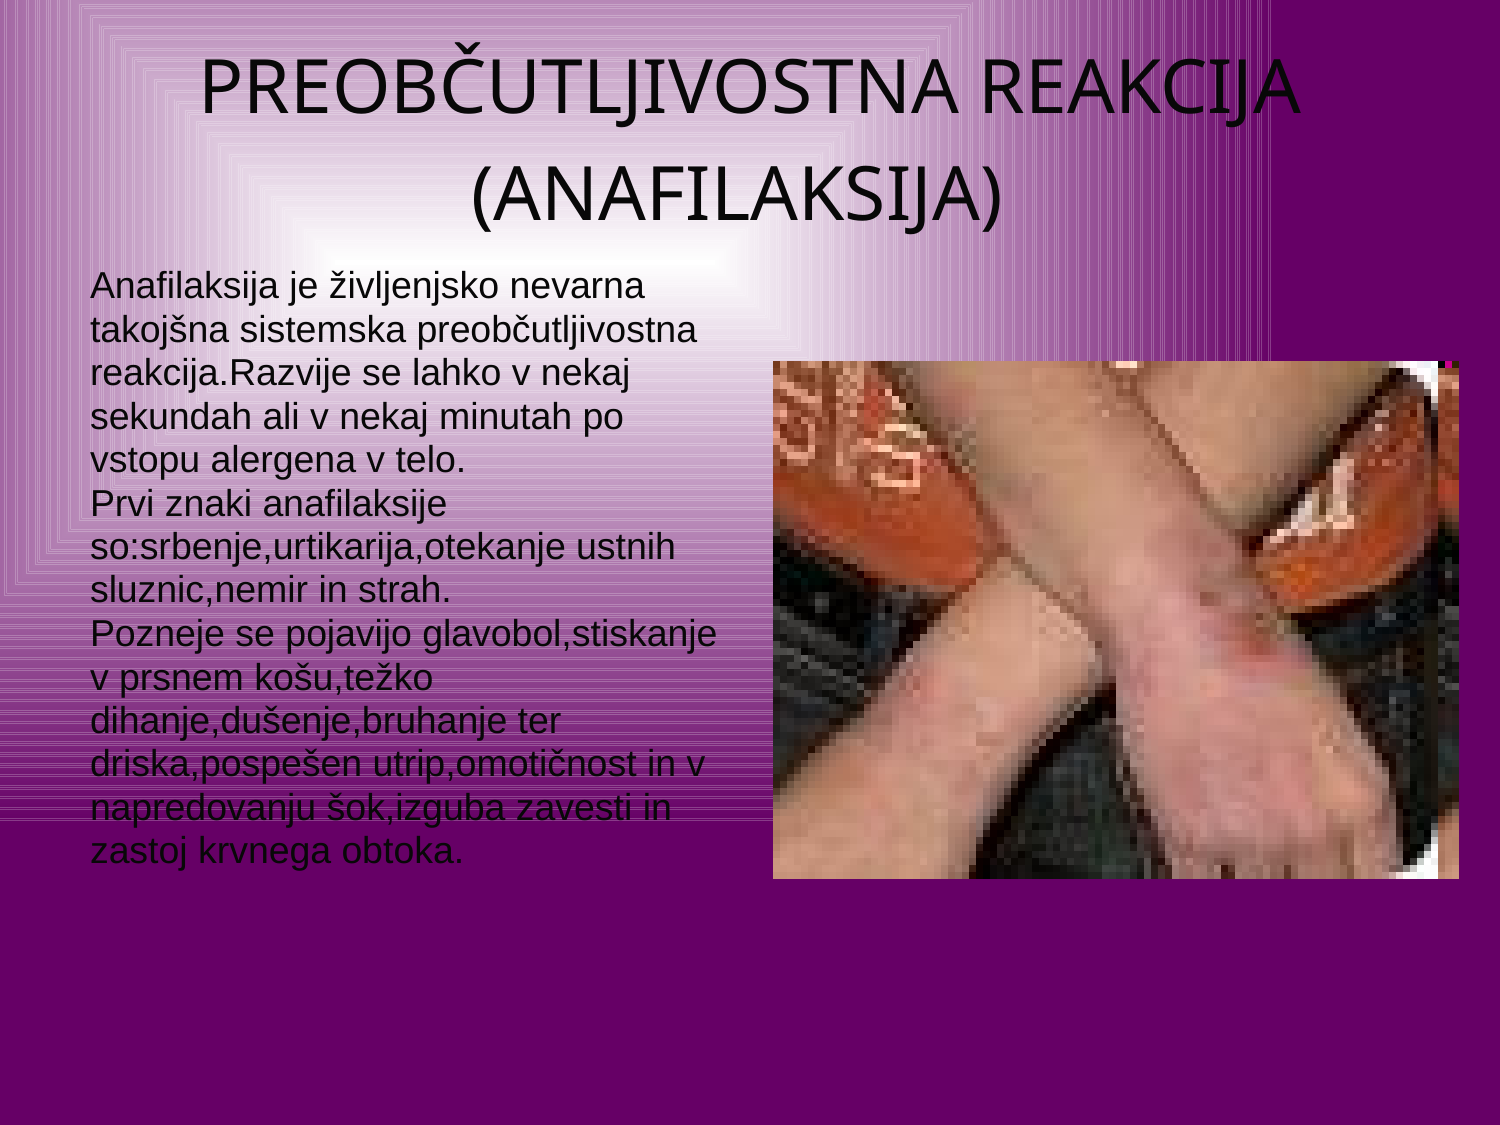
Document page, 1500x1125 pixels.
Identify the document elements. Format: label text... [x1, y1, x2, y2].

list Anafilaksija je življenjsko nevarna takojšna sistemska preobčutljivostna reakcija.Razvije se lahko v nekaj sekundah ali v nekaj minutah po vstopu alergena v telo. Prvi znaki anafilaksije so:srbenje,urtikarija,otekanje ustnih sluznic,nemir in strah. Pozneje se pojavijo glavobol,stiskanje v prsnem košu,težko dihanje,dušenje,bruhanje ter driska,pospešen utrip,omotičnost in v napredovanju šok,izguba zavesti in zastoj krvnega obtoka. [75, 262, 738, 1005]
title PREOBČUTLJIVOSTNA REAKCIJA (ANAFILAKSIJA) [75, 45, 1425, 233]
picture [773, 361, 1459, 879]
